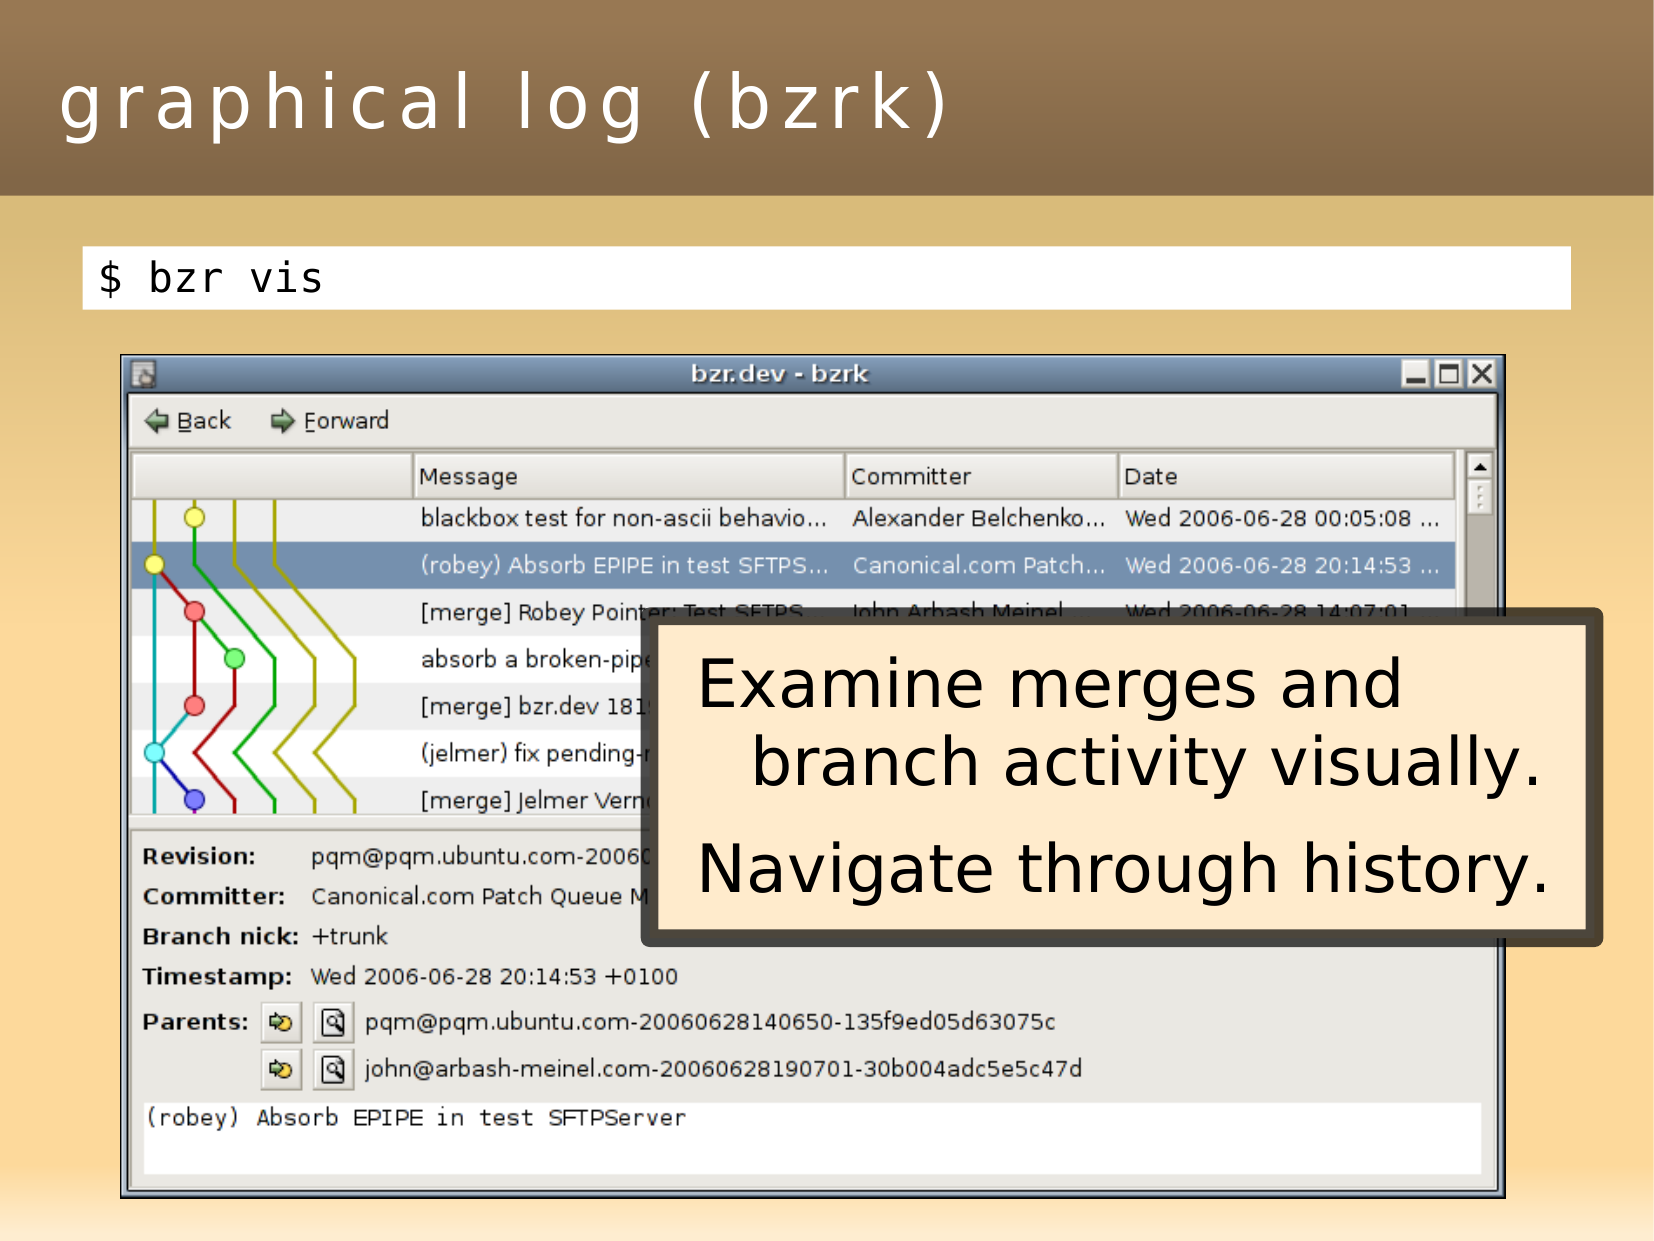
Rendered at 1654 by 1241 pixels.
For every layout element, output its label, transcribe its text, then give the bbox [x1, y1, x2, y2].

list Examine merges and branch activity visually. Navigate through history. [649, 616, 1595, 938]
text_box $ bzr vis [82, 246, 1571, 310]
title graphical log (bzrk) [59, 29, 1595, 178]
picture [0, 0, 1654, 1241]
